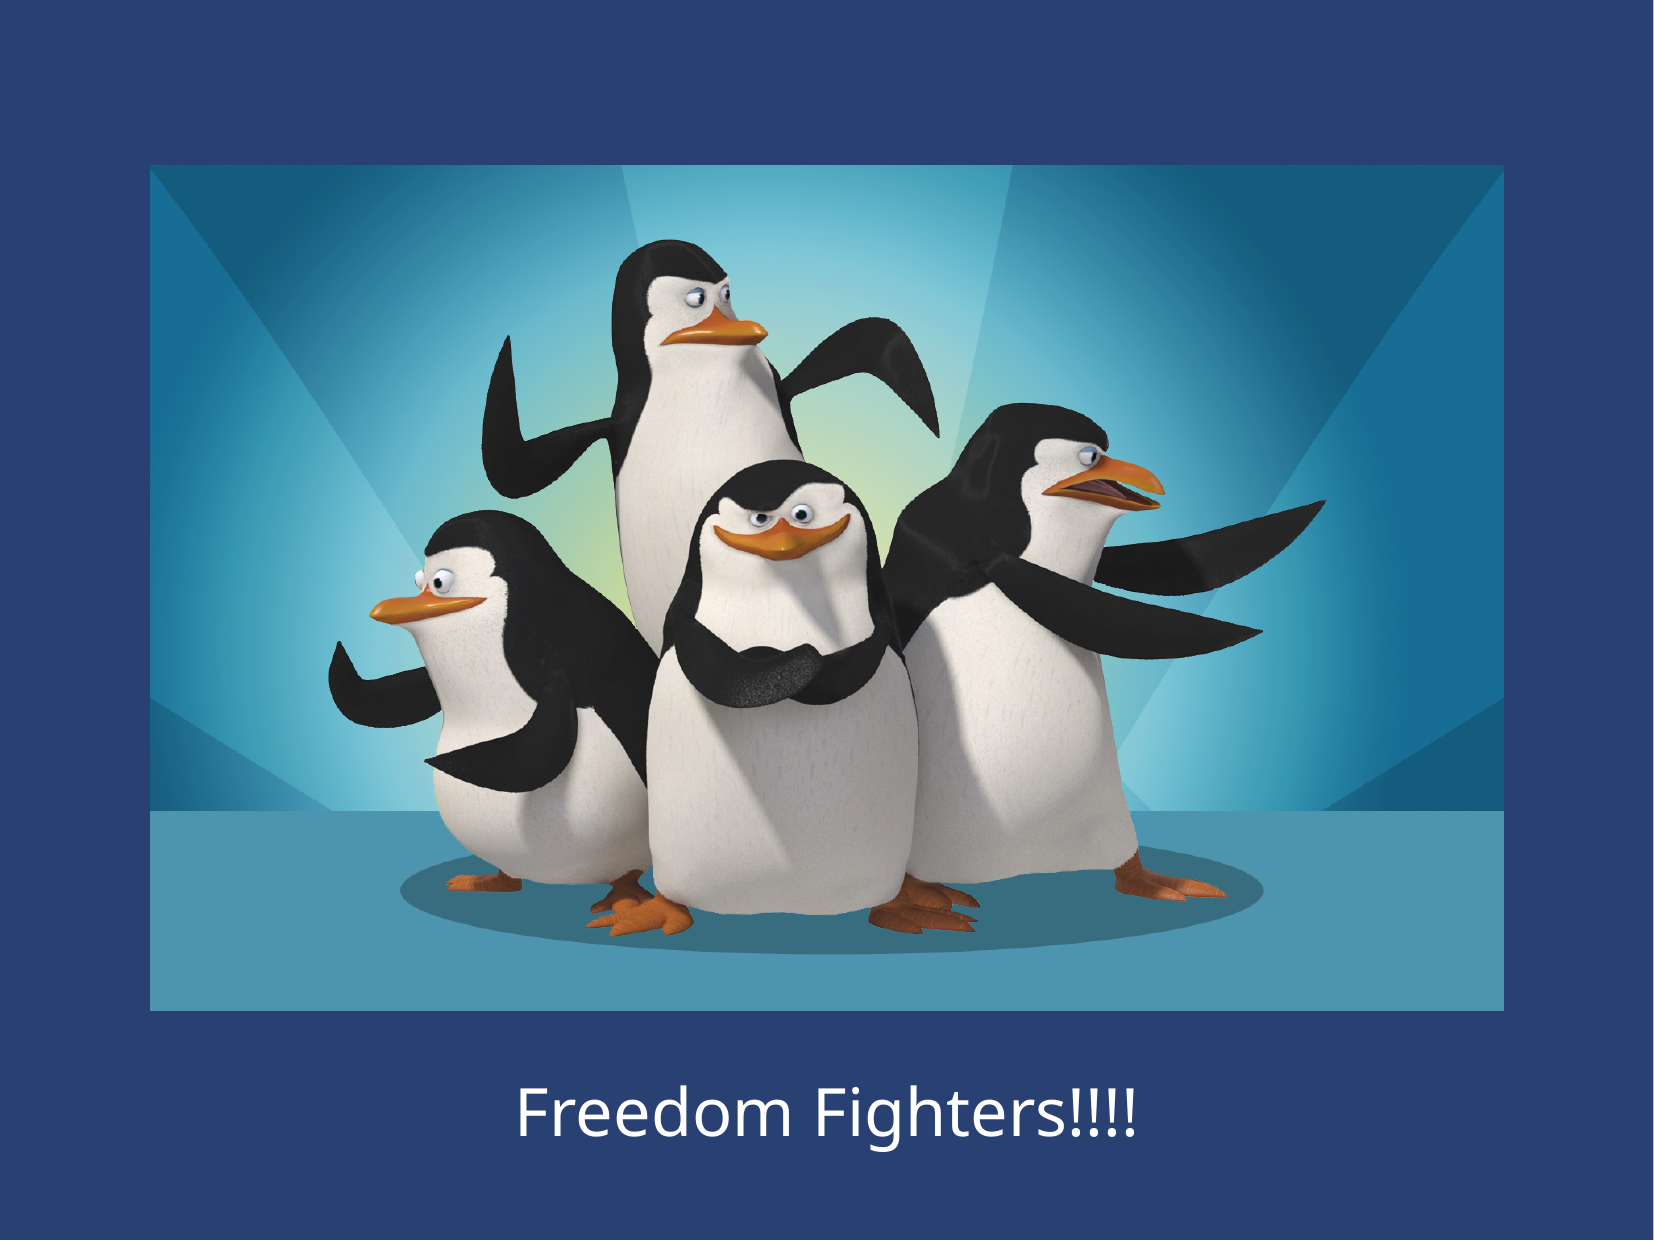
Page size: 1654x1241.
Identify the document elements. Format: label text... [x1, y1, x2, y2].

picture [150, 165, 1504, 1011]
subtitle Freedom Fighters!!!! [121, 1035, 1534, 1186]
